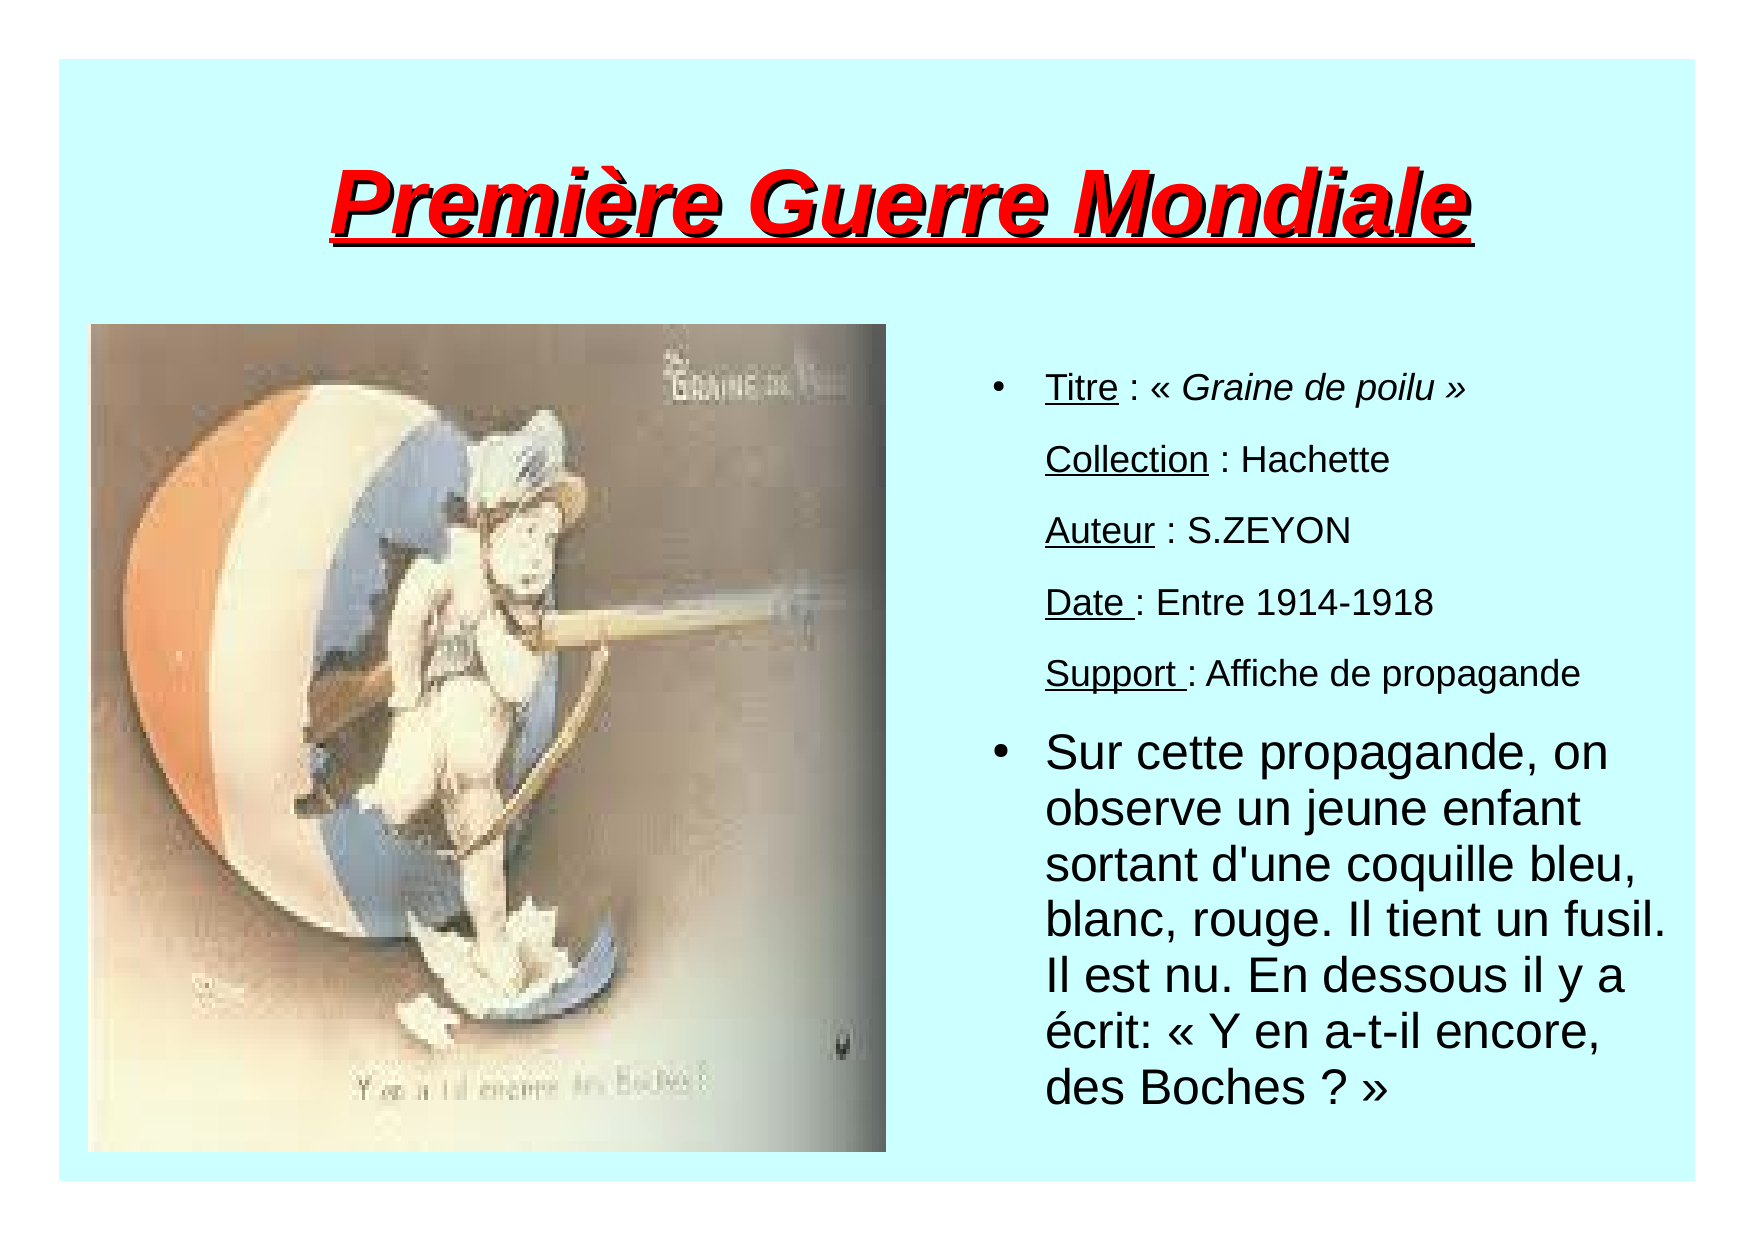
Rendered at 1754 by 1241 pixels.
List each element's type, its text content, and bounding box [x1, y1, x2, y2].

title Première Guerre Mondiale [147, 107, 1620, 296]
list Titre : « Graine de poilu » Collection : Hachette Auteur : S.ZEYON Date : Entre 1914-1918 Support : Affiche de propagande Sur cette propagande, on observe un jeune enfant sortant d'une coquille bleu, blanc, rouge. Il tient un fusil. Il est nu. En dessous il y a écrit: « Y en a-t-il encore, des Boches ? » [974, 295, 1672, 1241]
picture [88, 324, 886, 1152]
